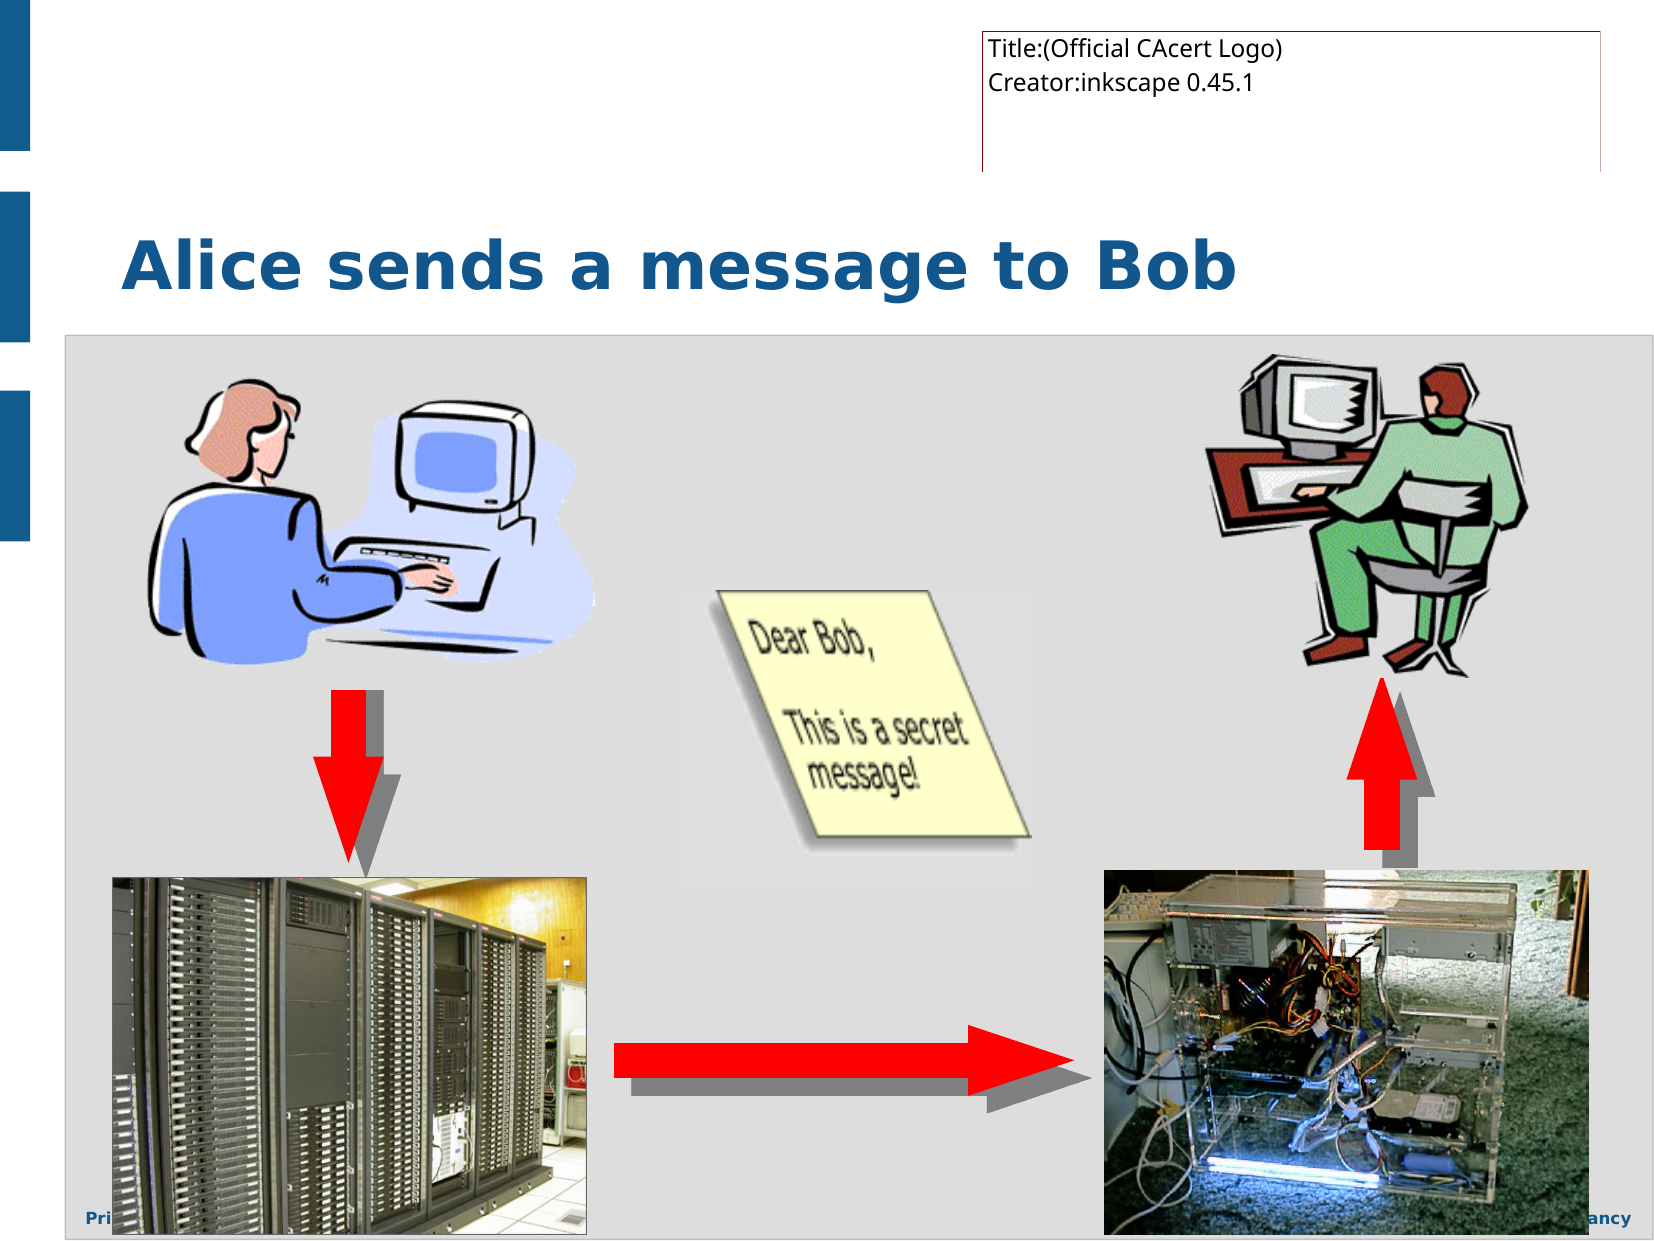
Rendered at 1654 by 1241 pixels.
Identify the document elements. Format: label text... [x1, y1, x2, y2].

picture [1151, 354, 1583, 678]
picture [147, 354, 595, 690]
picture [1104, 870, 1589, 1235]
picture [679, 590, 1032, 886]
title Alice sends a message to Bob [121, 206, 1533, 326]
picture [112, 877, 587, 1235]
